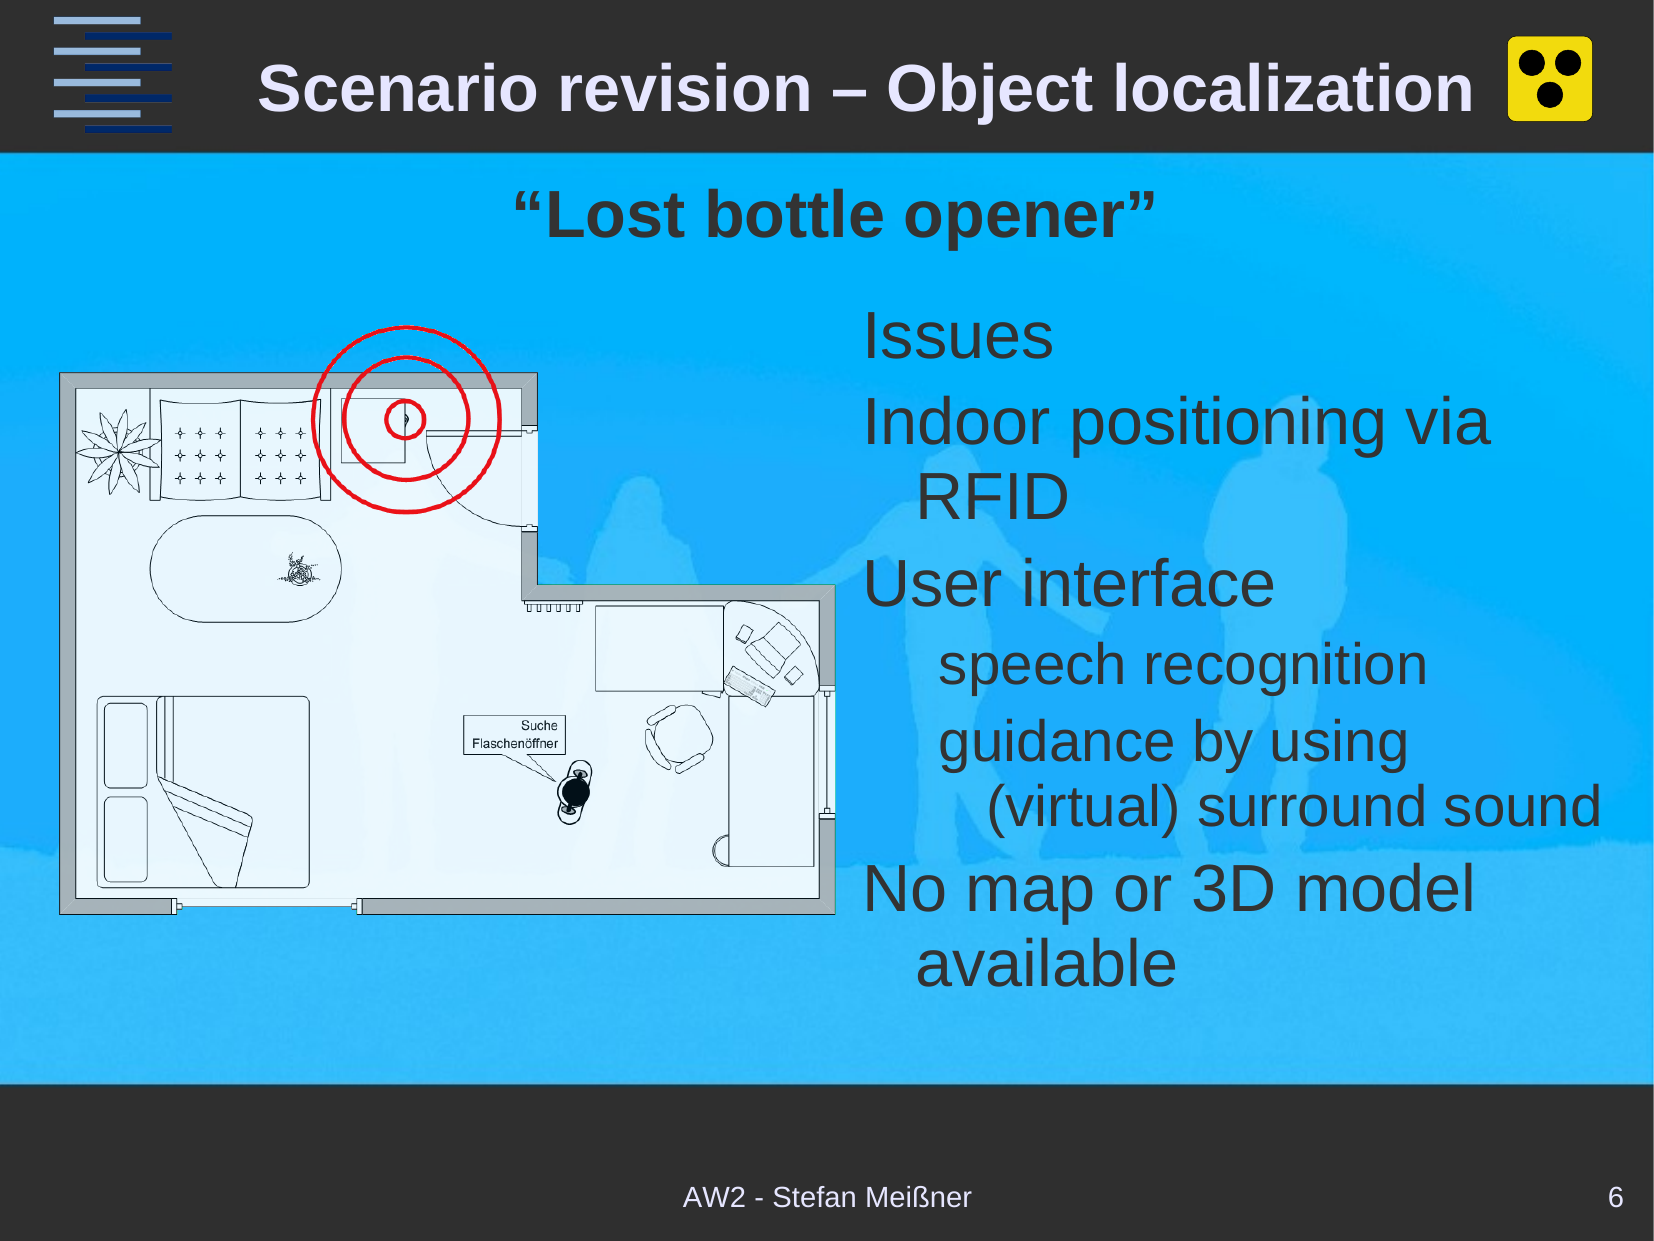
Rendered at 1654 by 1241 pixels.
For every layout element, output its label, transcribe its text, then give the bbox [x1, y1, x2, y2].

picture [0, 0, 1654, 272]
picture [0, 326, 1654, 1241]
title Scenario revision – Object localization [29, 29, 1477, 148]
list “Lost bottle opener” [29, 177, 1625, 266]
list Issues Indoor positioning via RFID User interface speech recognition guidance by using (virtual) surround sound No map or 3D model available [844, 297, 1613, 1000]
